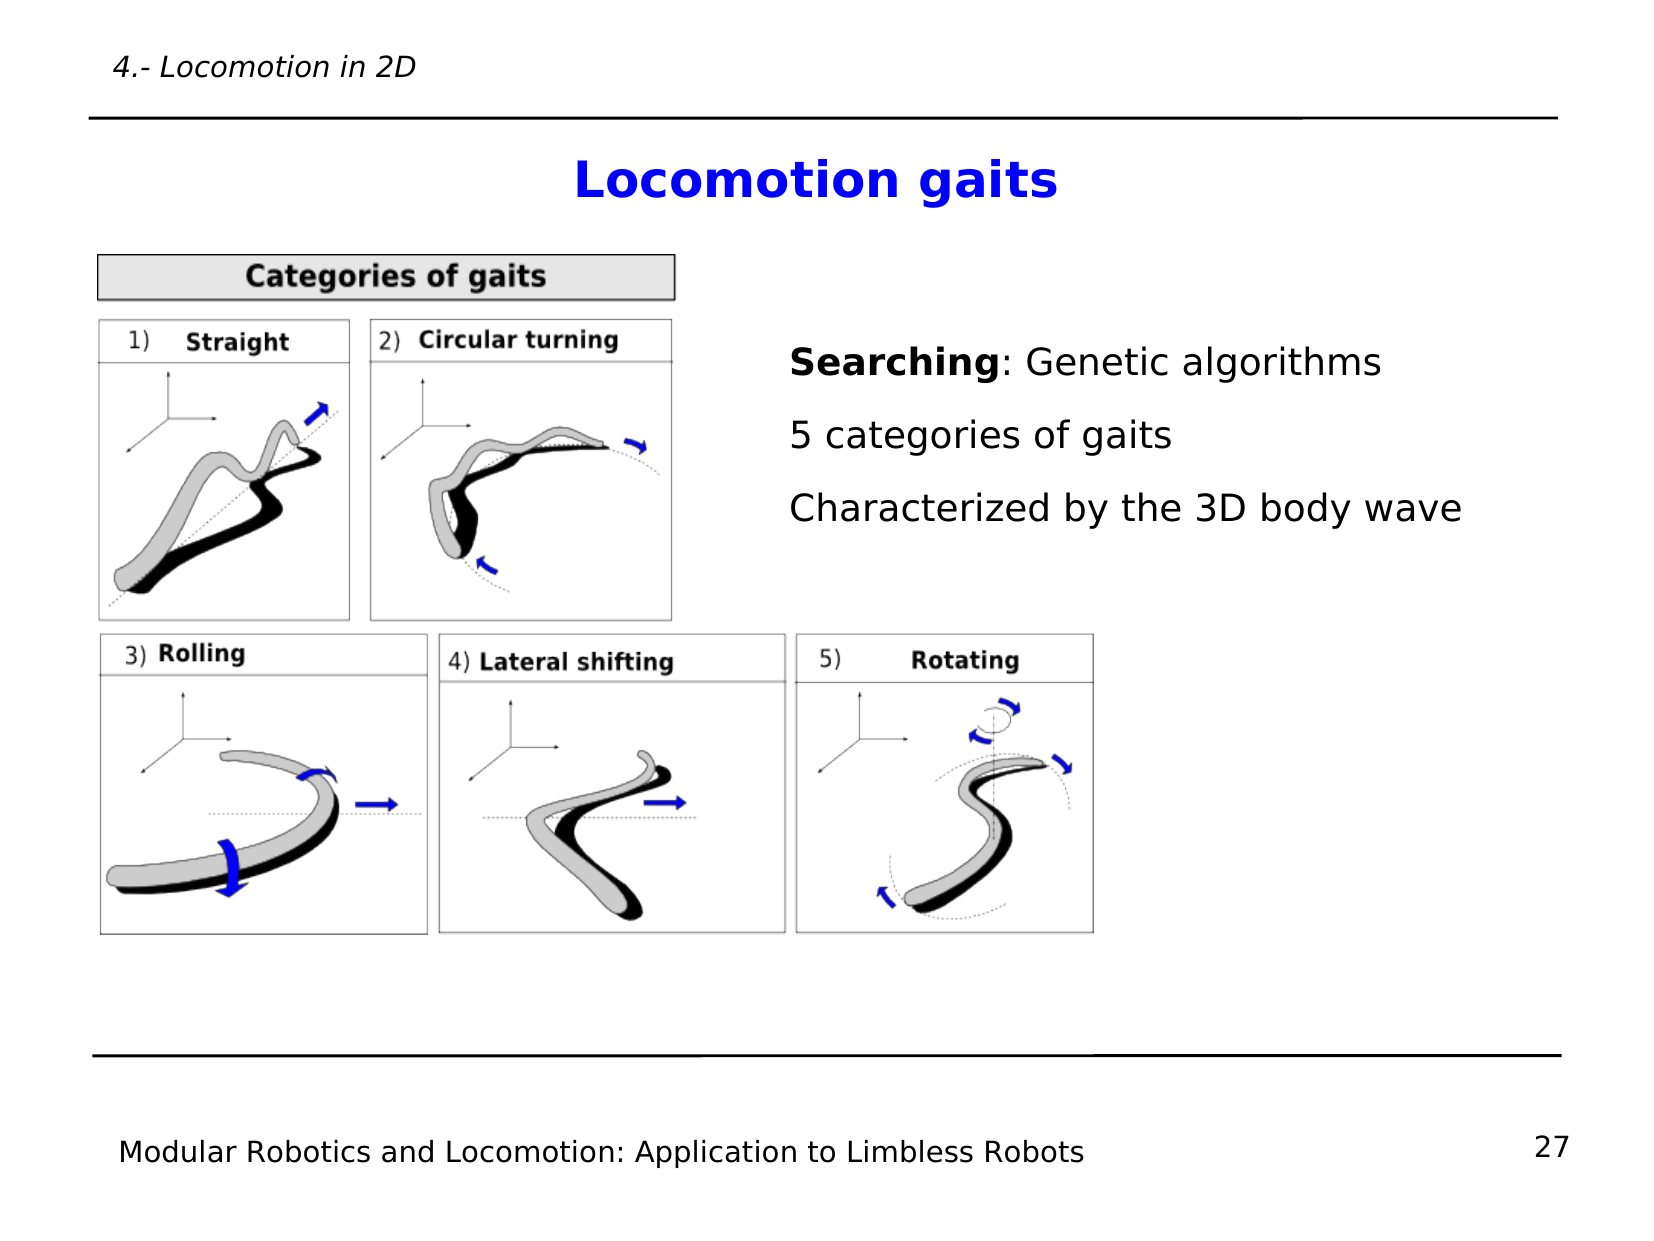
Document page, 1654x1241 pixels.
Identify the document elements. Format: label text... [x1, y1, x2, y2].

text_box Locomotion gaits [559, 143, 1065, 217]
text_box Modular Robotics and Locomotion: Application to Limbless Robots [103, 1128, 1101, 1178]
text_box Searching: Genetic algorithms 5 categories of gaits Characterized by the 3D body wave [762, 333, 1586, 539]
picture [97, 254, 1094, 935]
text_box 4.- Locomotion in 2D [97, 42, 433, 93]
